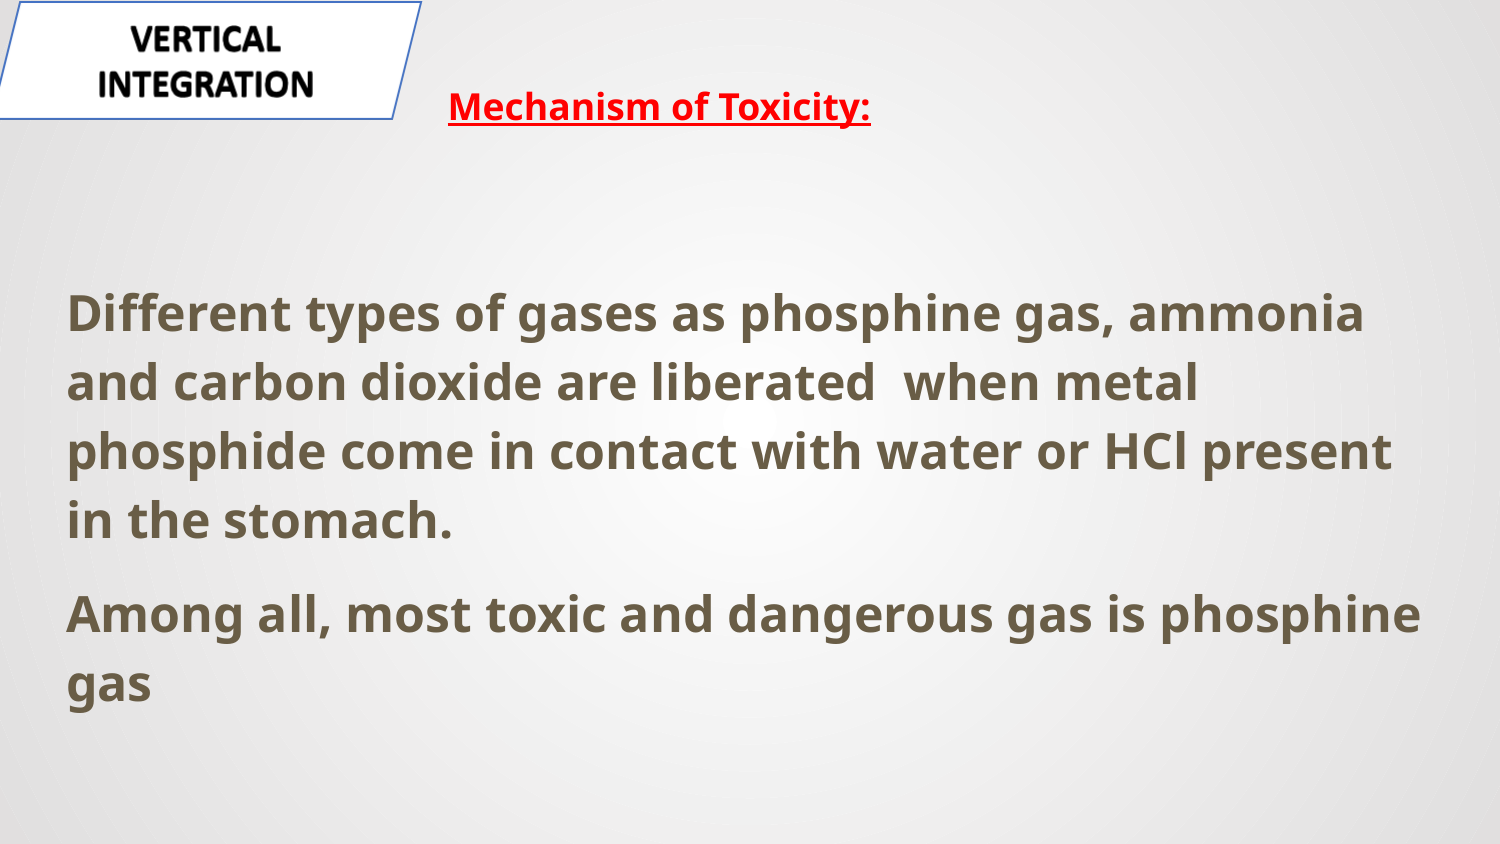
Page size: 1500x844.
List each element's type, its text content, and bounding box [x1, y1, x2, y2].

title Mechanism of Toxicity: [432, 72, 1449, 189]
list Different types of gases as phosphine gas, ammonia and carbon dioxide are liberated when metal phosphide come in contact with water or HCl present in the stomach. Among all, most toxic and dangerous gas is phosphine gas [51, 257, 1449, 750]
picture [0, 1, 423, 131]
